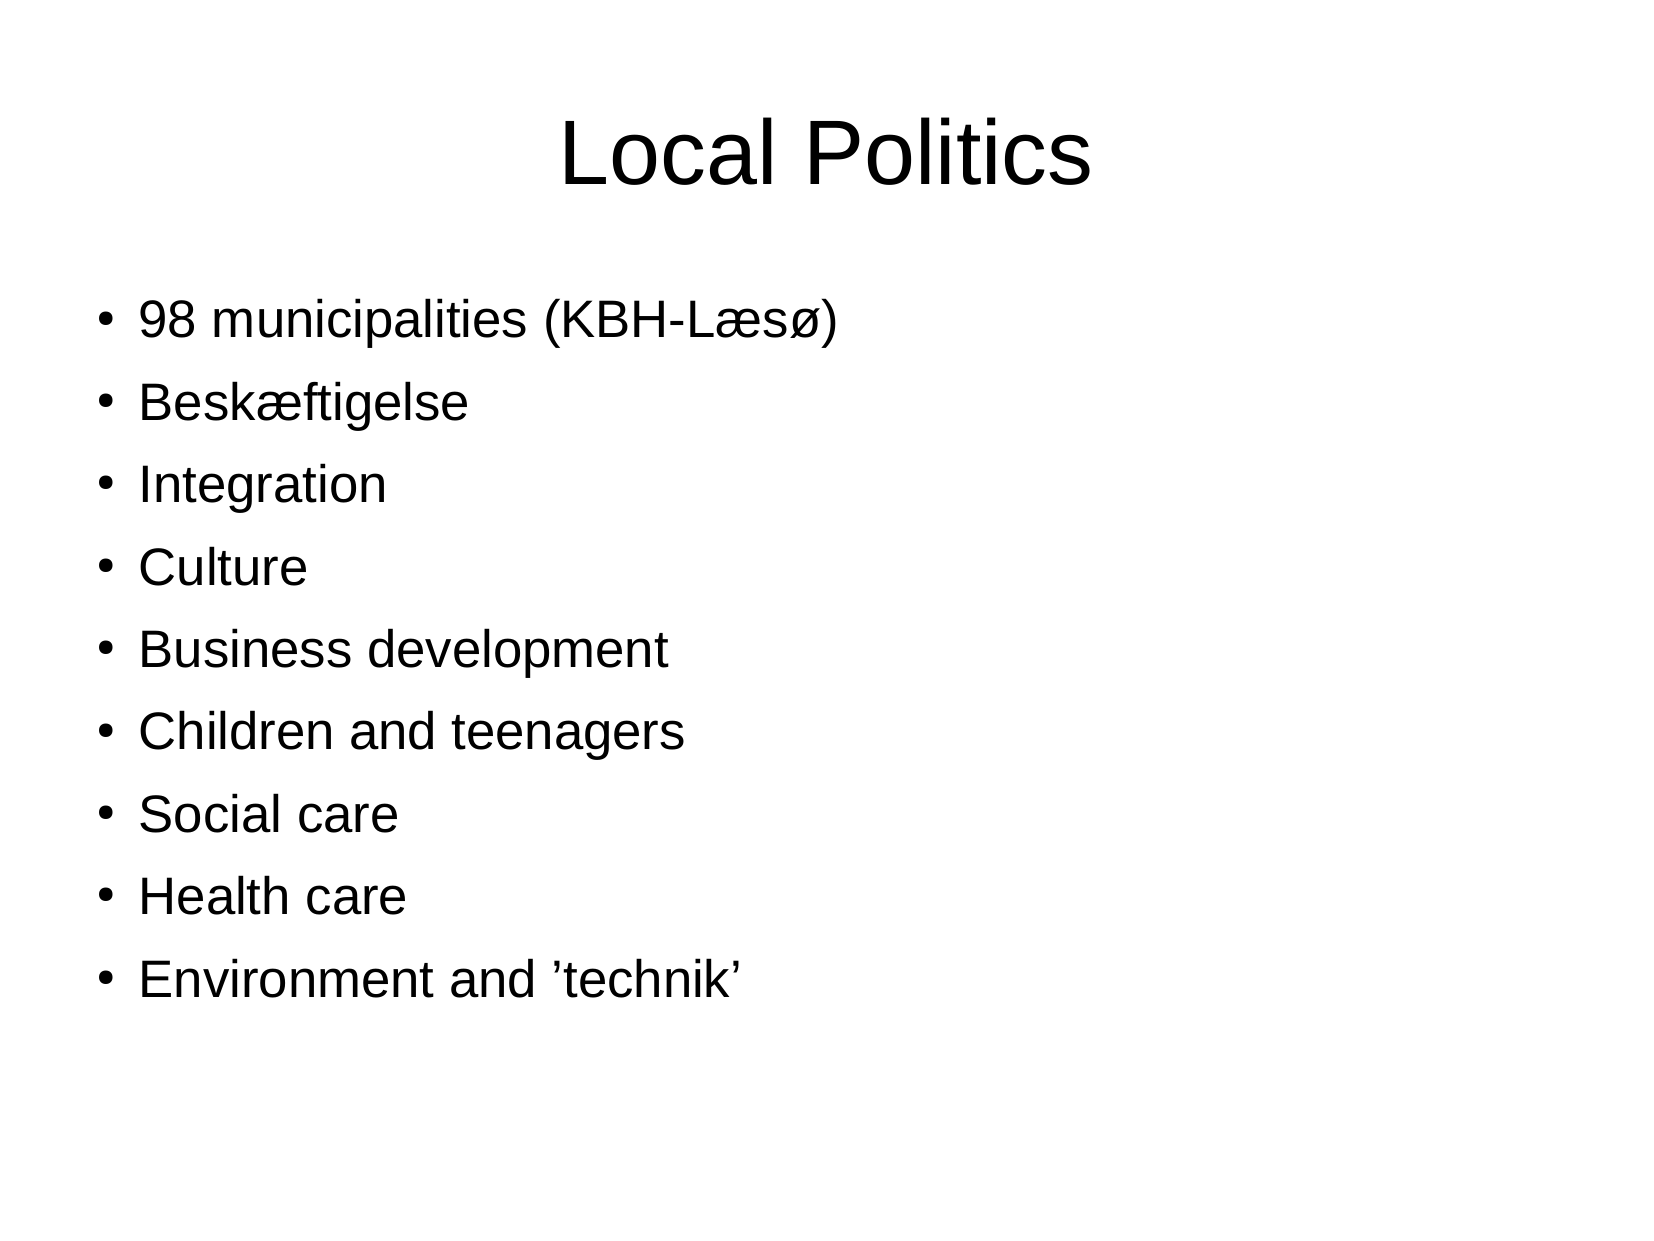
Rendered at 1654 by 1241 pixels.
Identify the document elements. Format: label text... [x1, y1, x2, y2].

title Local Politics [82, 49, 1571, 257]
list 98 municipalities (KBH-Læsø) Beskæftigelse Integration Culture Business development Children and teenagers Social care Health care Environment and ’technik’ [82, 290, 1571, 1010]
